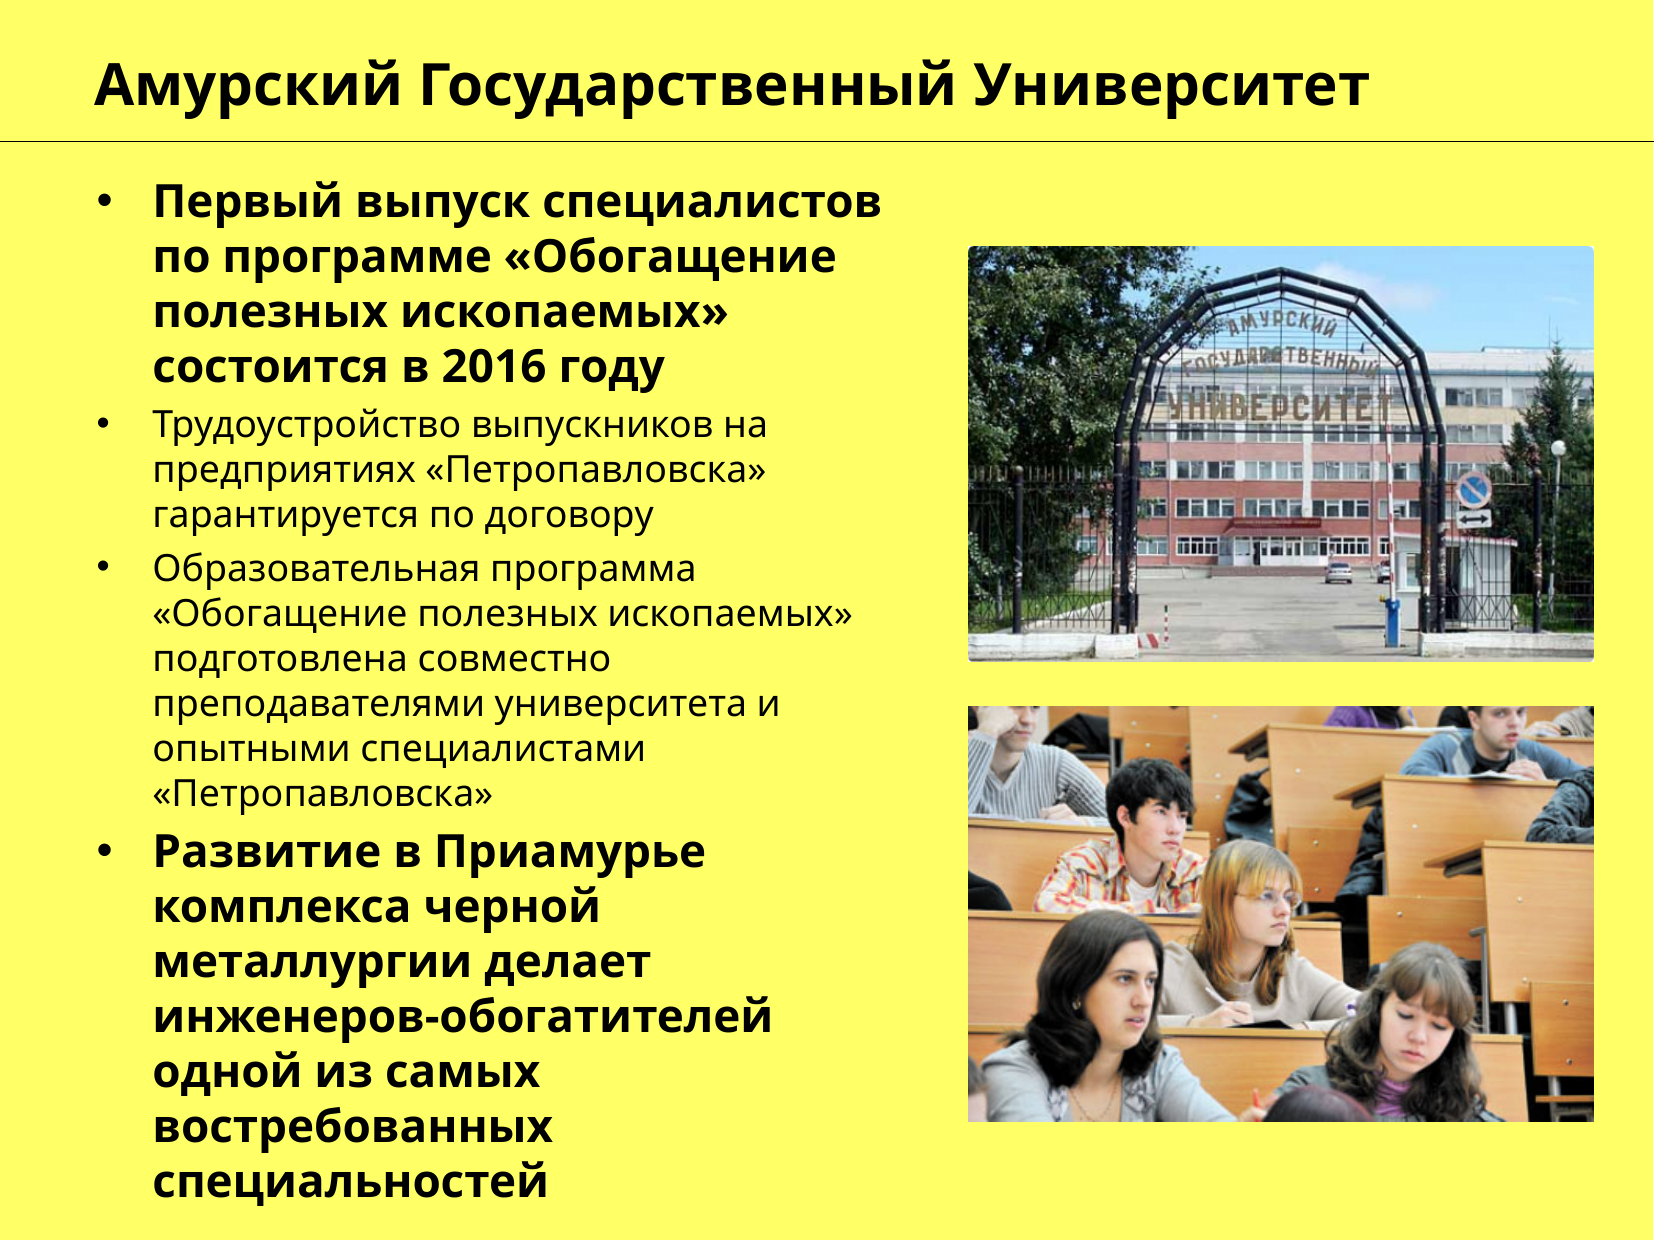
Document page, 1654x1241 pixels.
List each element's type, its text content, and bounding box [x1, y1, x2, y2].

text_box Амурский Государственный Университет [79, 35, 1280, 128]
text_box Первый выпуск специалистов по программе «Обогащение полезных ископаемых» состоится в 2016 году Трудоустройство выпускников на предприятиях «Петропавловска» гарантируется по договору Образовательная программа «Обогащение полезных ископаемых» подготовлена совместно преподавателями университета и опытными специалистами «Петропавловска» Развитие в Приамурье комплекса черной металлургии делает инженеров-обогатителей одной из самых востребованных специальностей [81, 164, 934, 1229]
picture [968, 706, 1594, 1123]
picture [968, 246, 1594, 662]
